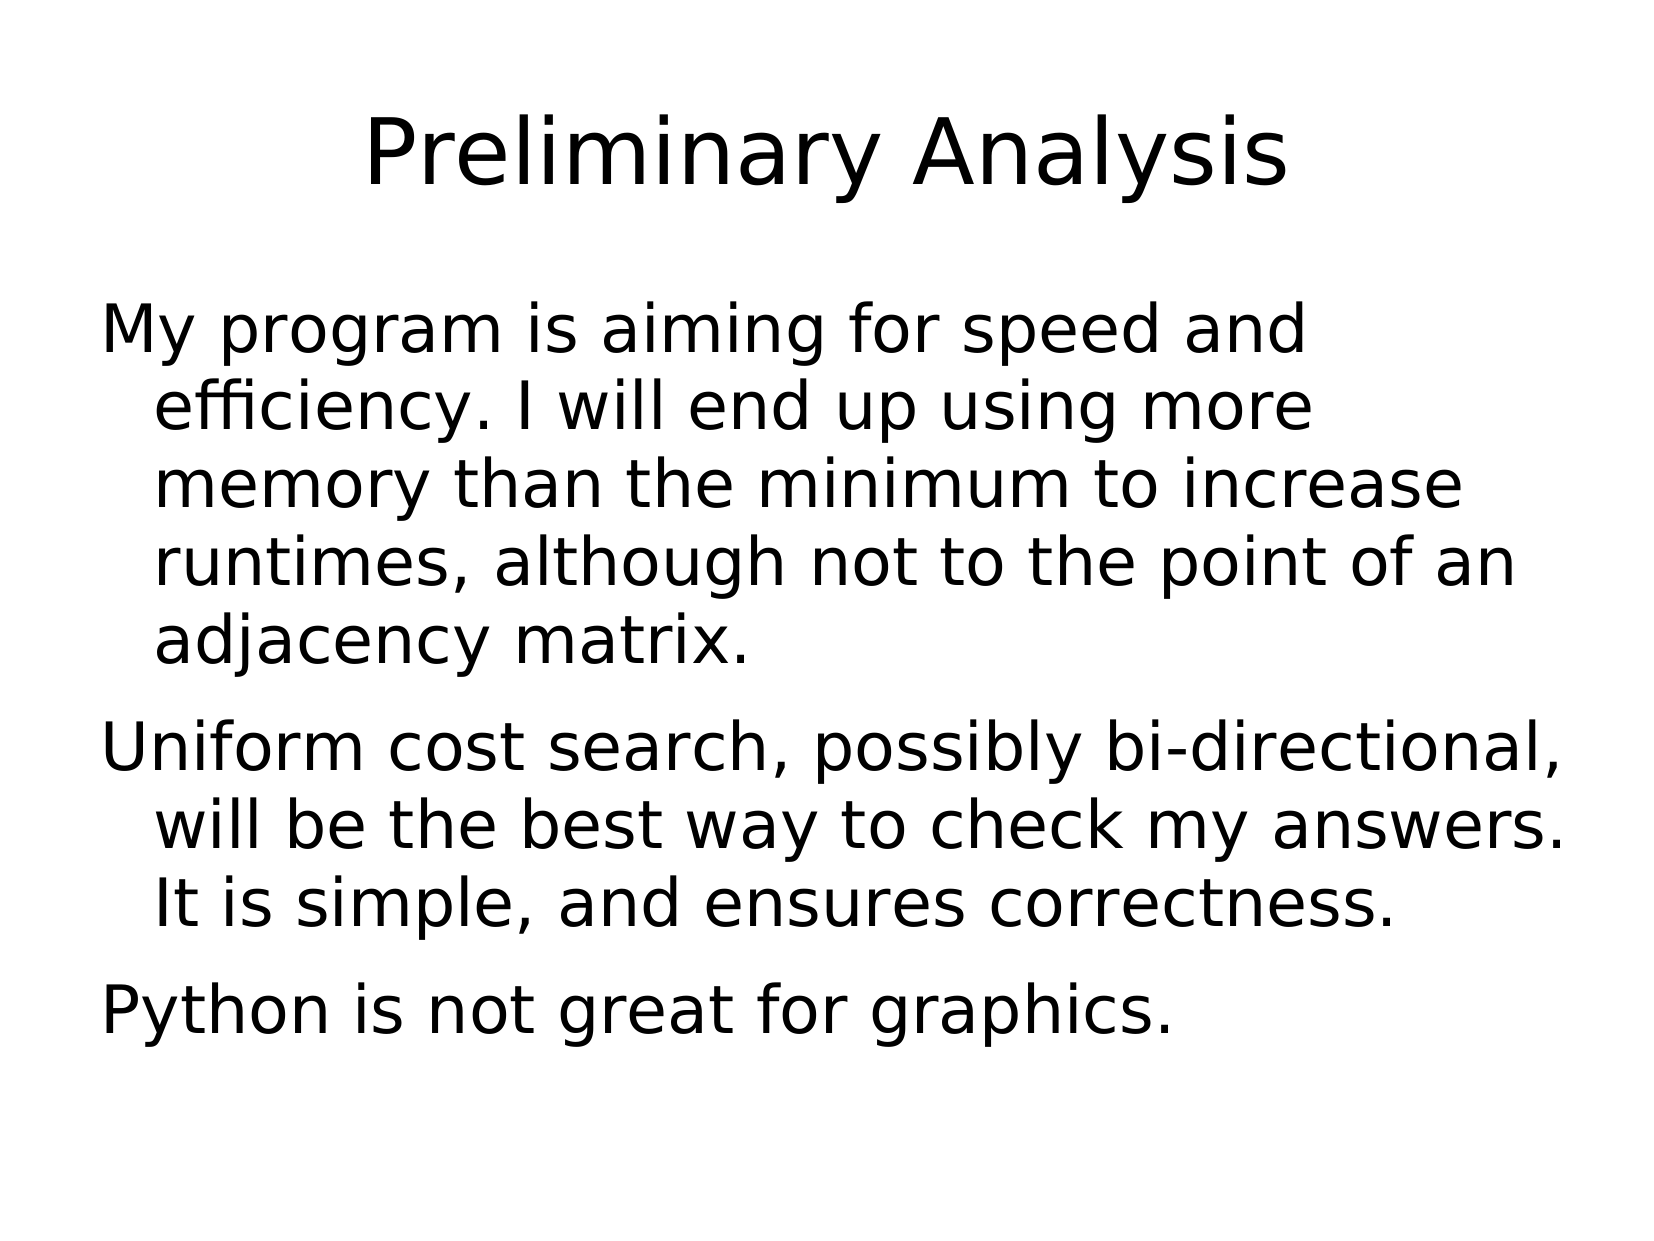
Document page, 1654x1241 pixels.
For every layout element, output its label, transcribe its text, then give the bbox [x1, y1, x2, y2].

title Preliminary Analysis [82, 49, 1571, 257]
list My program is aiming for speed and efficiency. I will end up using more memory than the minimum to increase runtimes, although not to the point of an adjacency matrix. Uniform cost search, possibly bi-directional, will be the best way to check my answers. It is simple, and ensures correctness. Python is not great for graphics. [82, 290, 1571, 1125]
